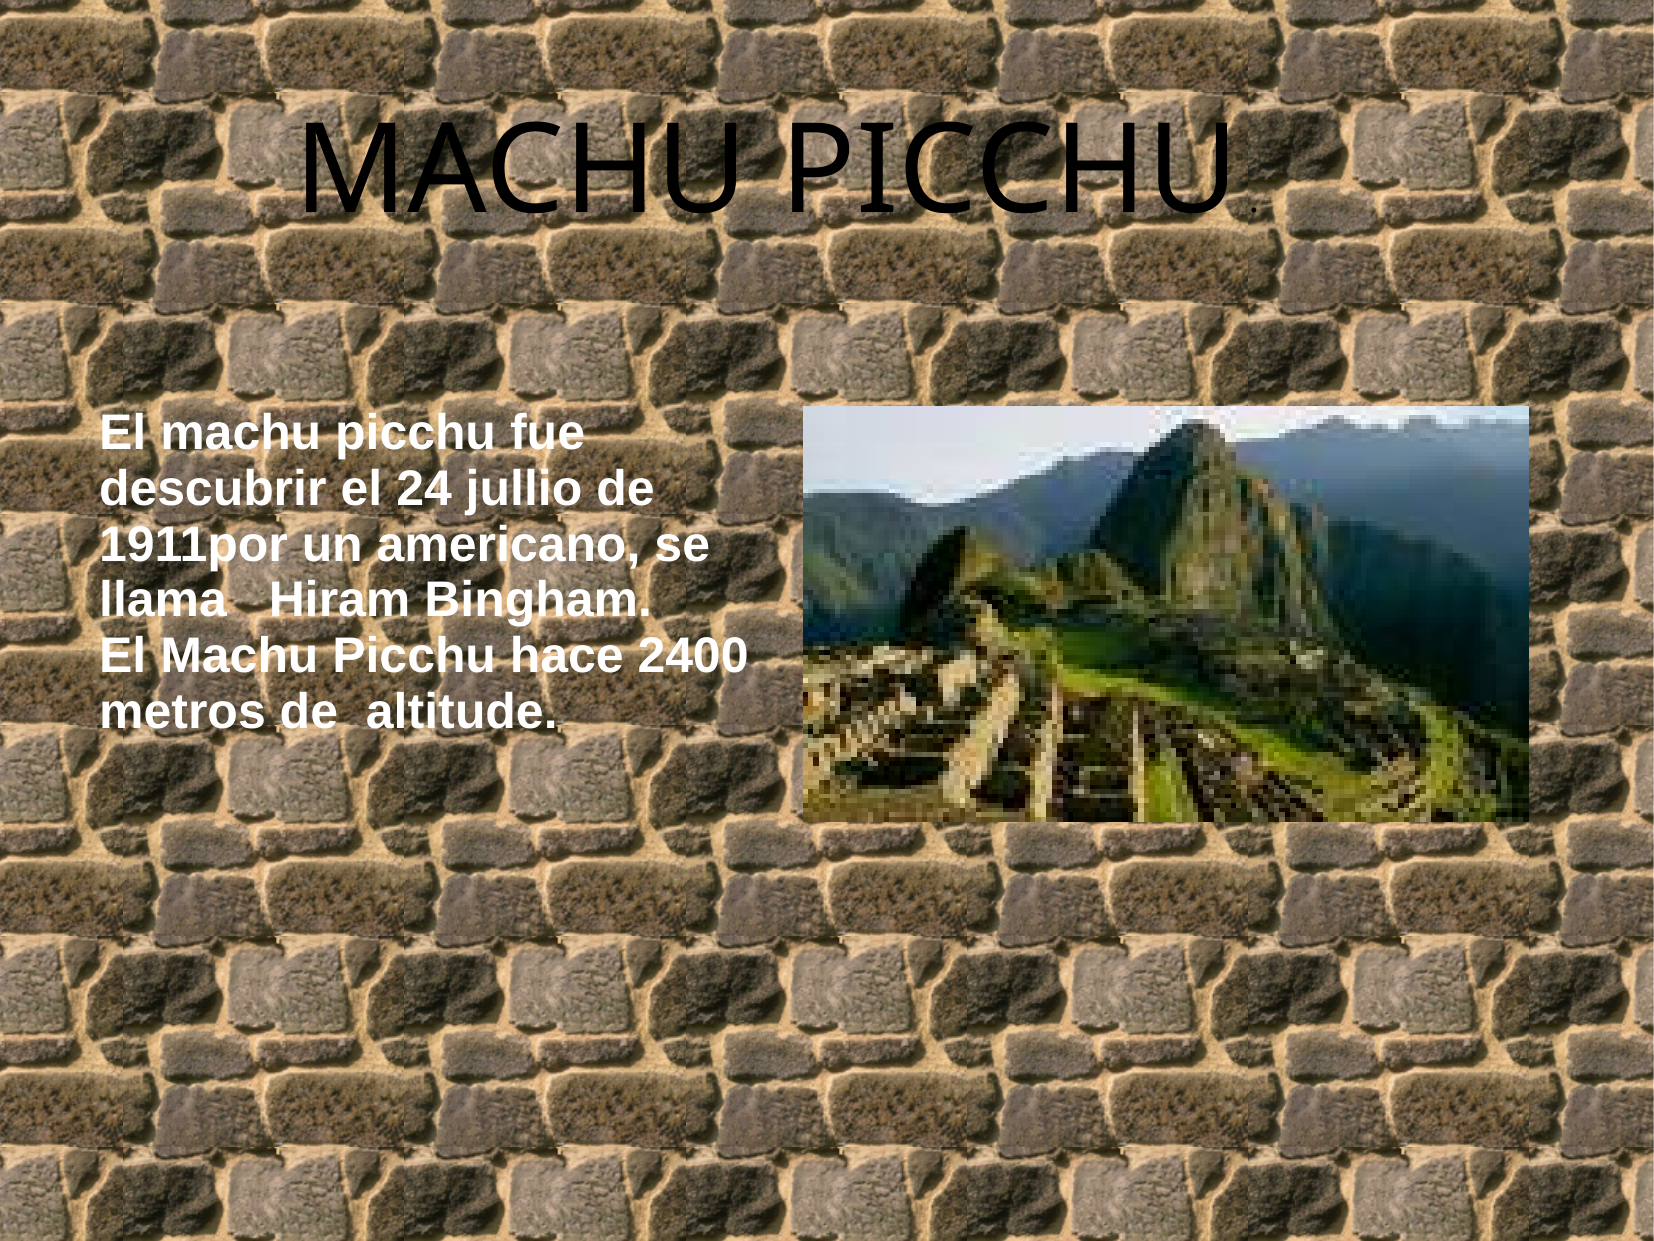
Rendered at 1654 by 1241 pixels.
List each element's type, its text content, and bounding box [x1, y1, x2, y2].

picture [0, 0, 1654, 1241]
text_box El machu picchu fue descubrir el 24 jullio de 1911por un americano, se llama Hiram Bingham. El Machu Picchu hace 2400 metros de altitude. [84, 396, 779, 754]
text_box MACHU PICCHU . [244, 71, 1466, 261]
